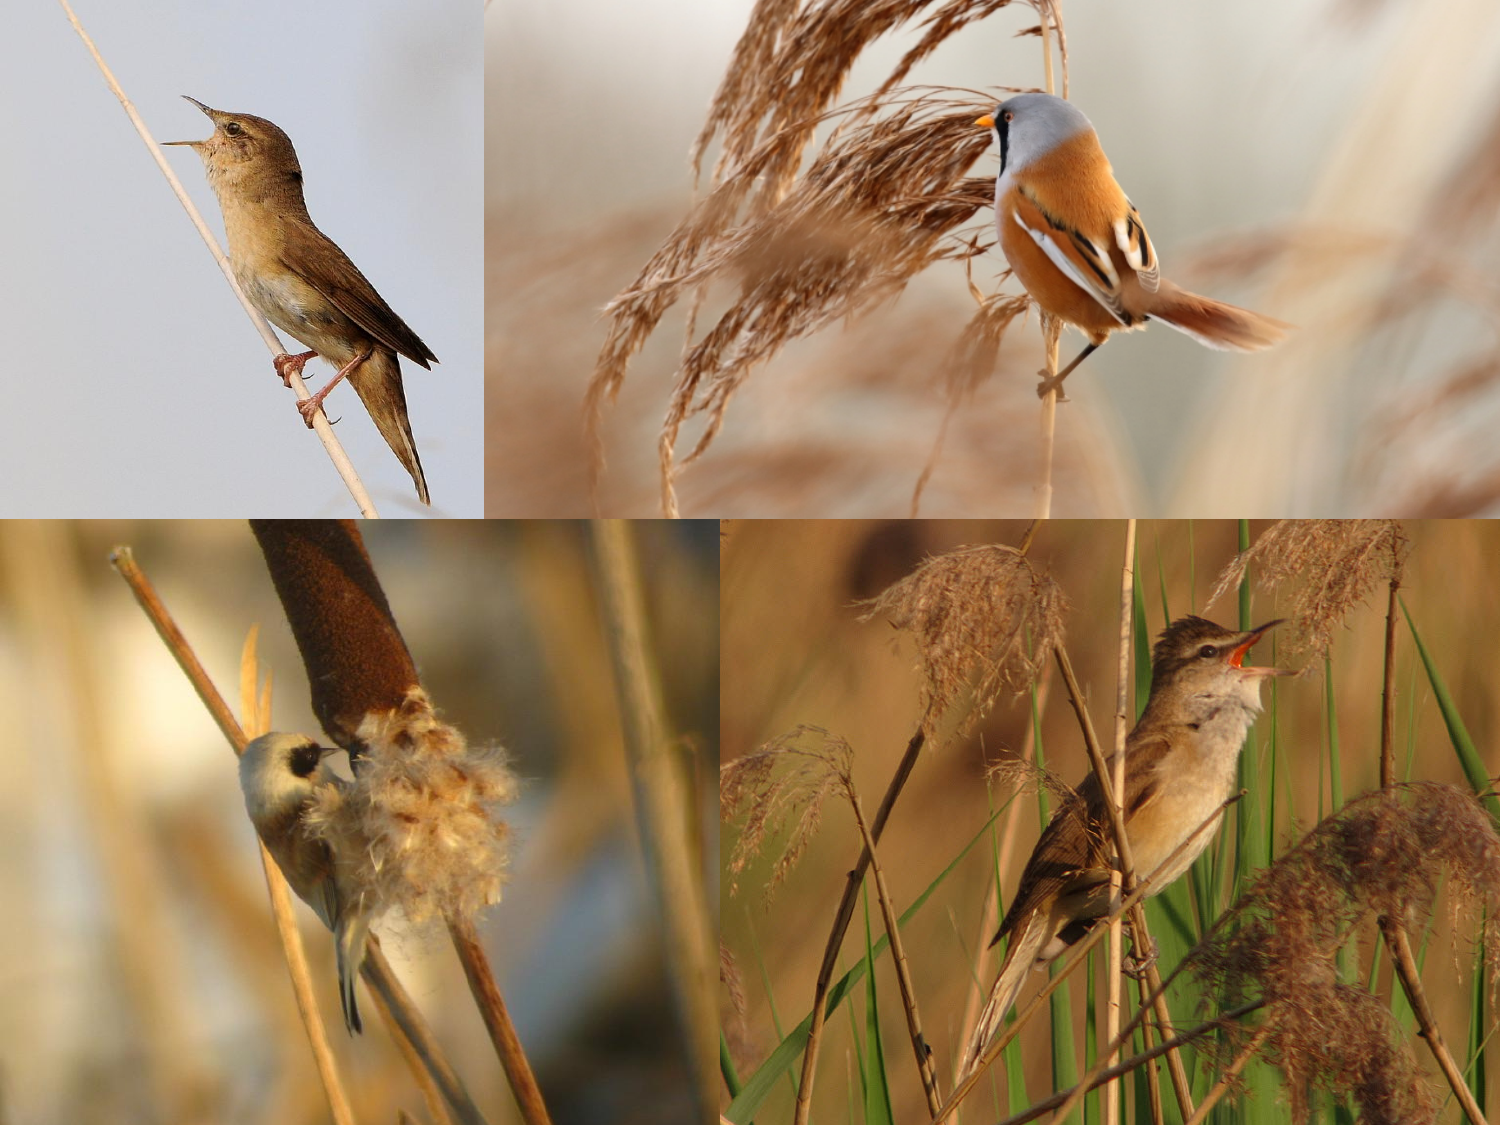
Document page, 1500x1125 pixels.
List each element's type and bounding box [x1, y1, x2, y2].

title [265, 137, 484, 233]
list [265, 334, 484, 519]
picture [0, 0, 1500, 1125]
